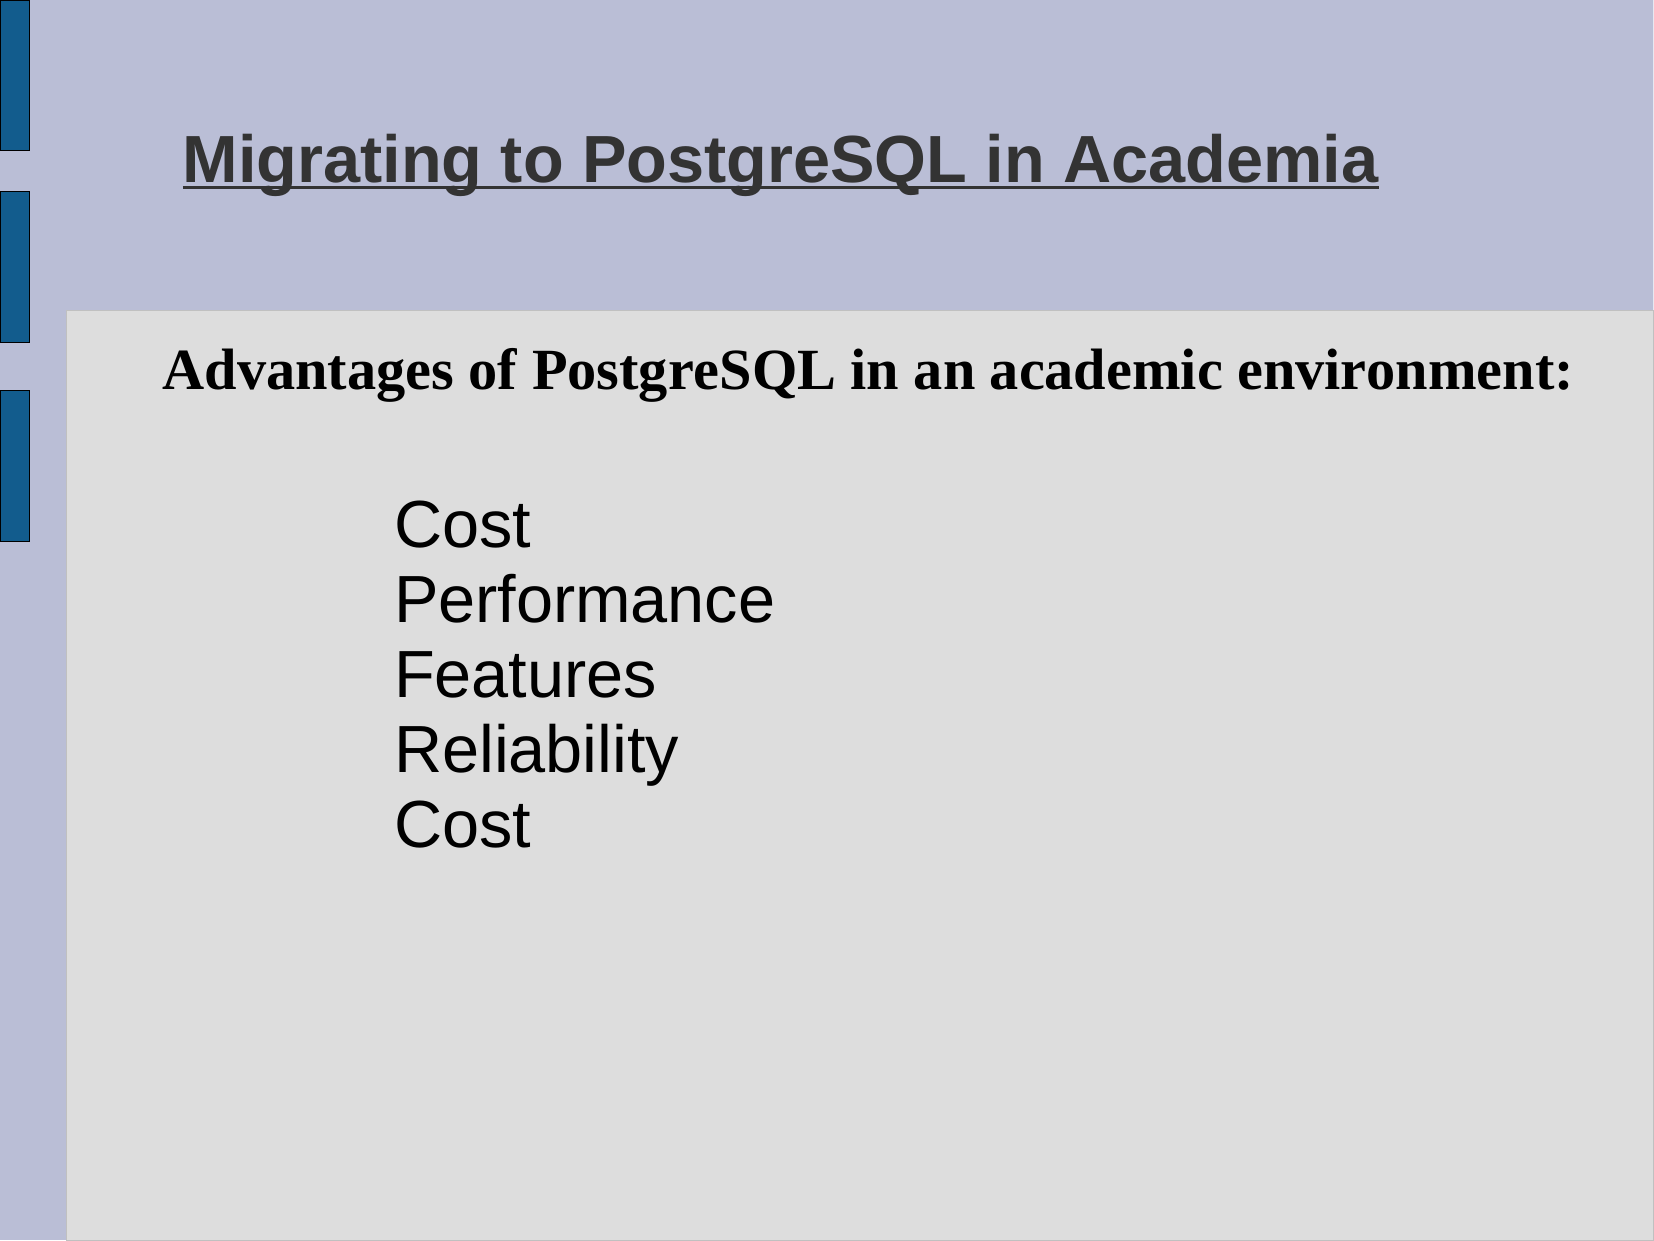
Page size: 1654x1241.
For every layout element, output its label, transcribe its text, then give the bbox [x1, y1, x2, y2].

list Cost Performance Features Reliability Cost [376, 487, 1649, 862]
text_box Advantages of PostgreSQL in an academic environment: [162, 337, 1576, 404]
title Migrating to PostgreSQL in Academia [75, 55, 1488, 263]
